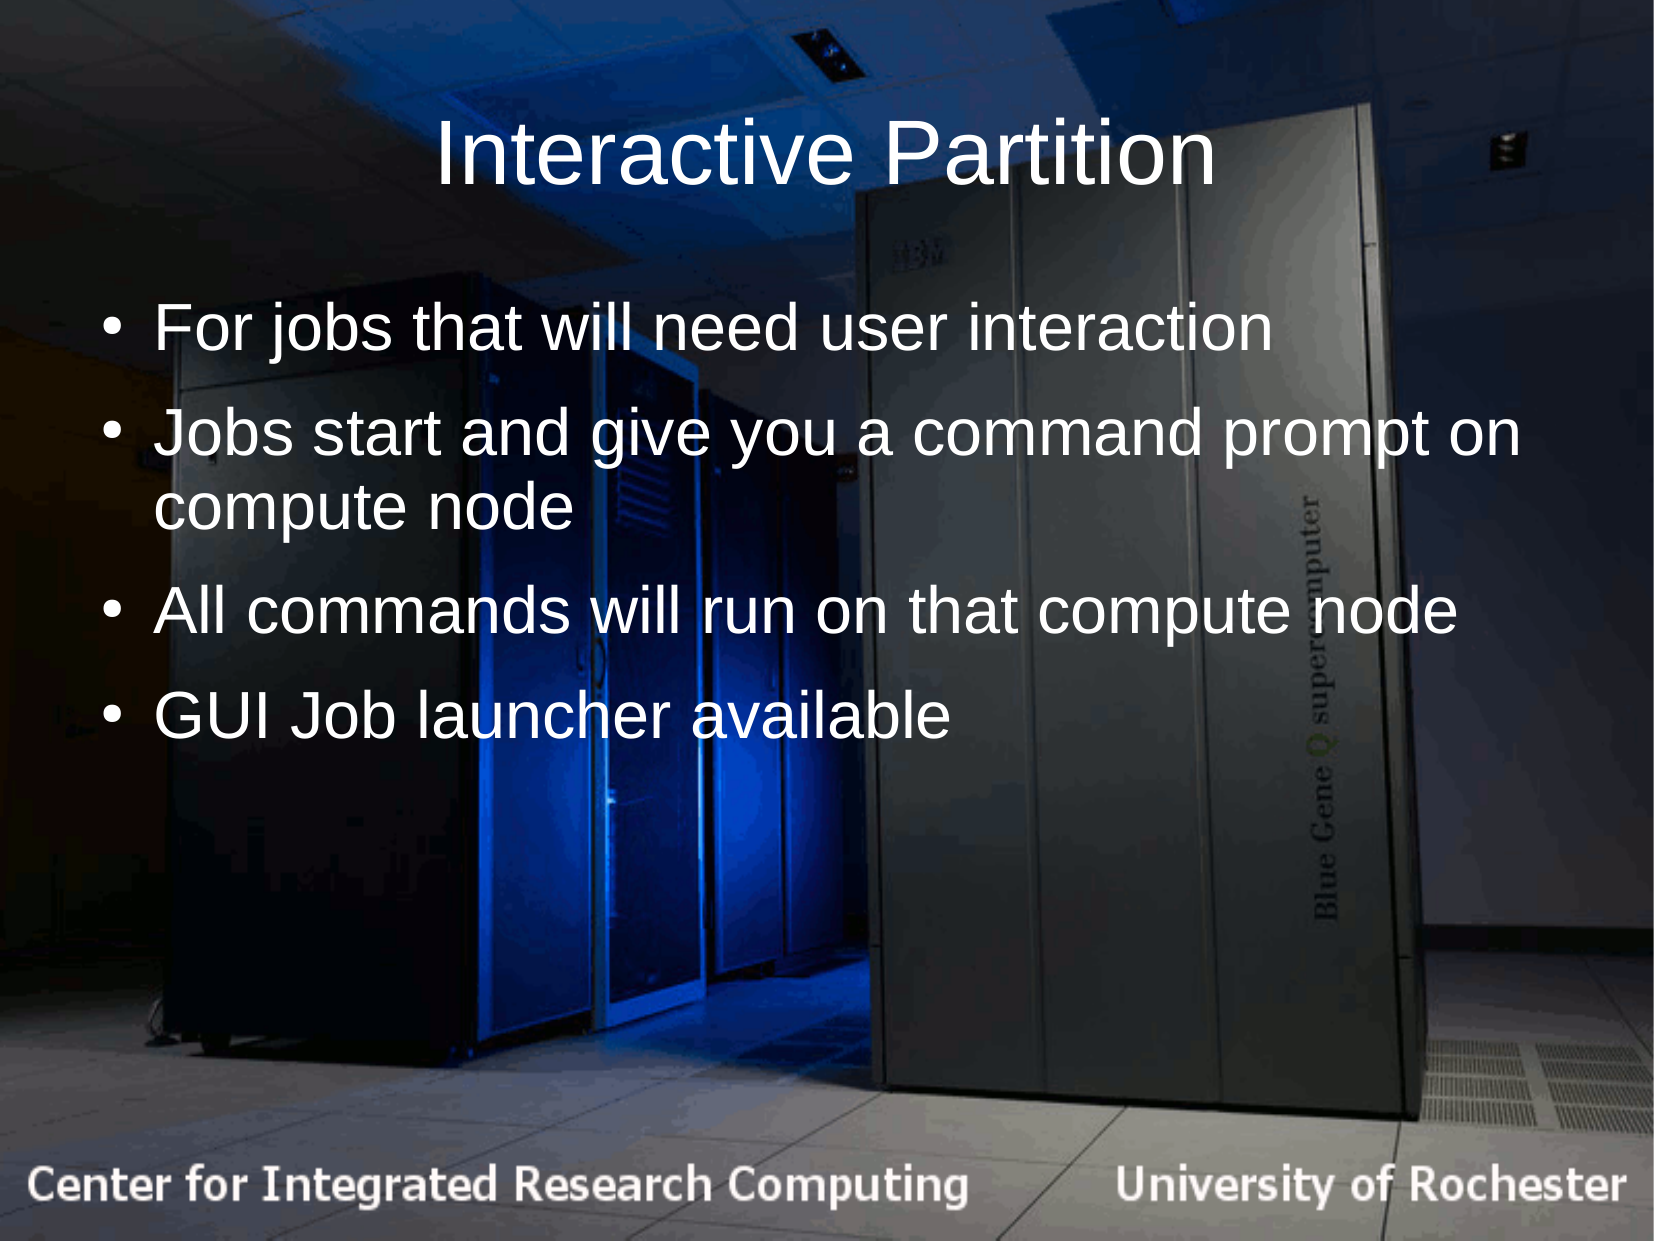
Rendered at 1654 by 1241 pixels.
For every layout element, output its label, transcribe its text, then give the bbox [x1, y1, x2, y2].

list For jobs that will need user interaction Jobs start and give you a command prompt on compute node All commands will run on that compute node GUI Job launcher available [82, 290, 1571, 1010]
picture [0, 0, 1654, 1241]
title Interactive Partition [82, 49, 1571, 257]
